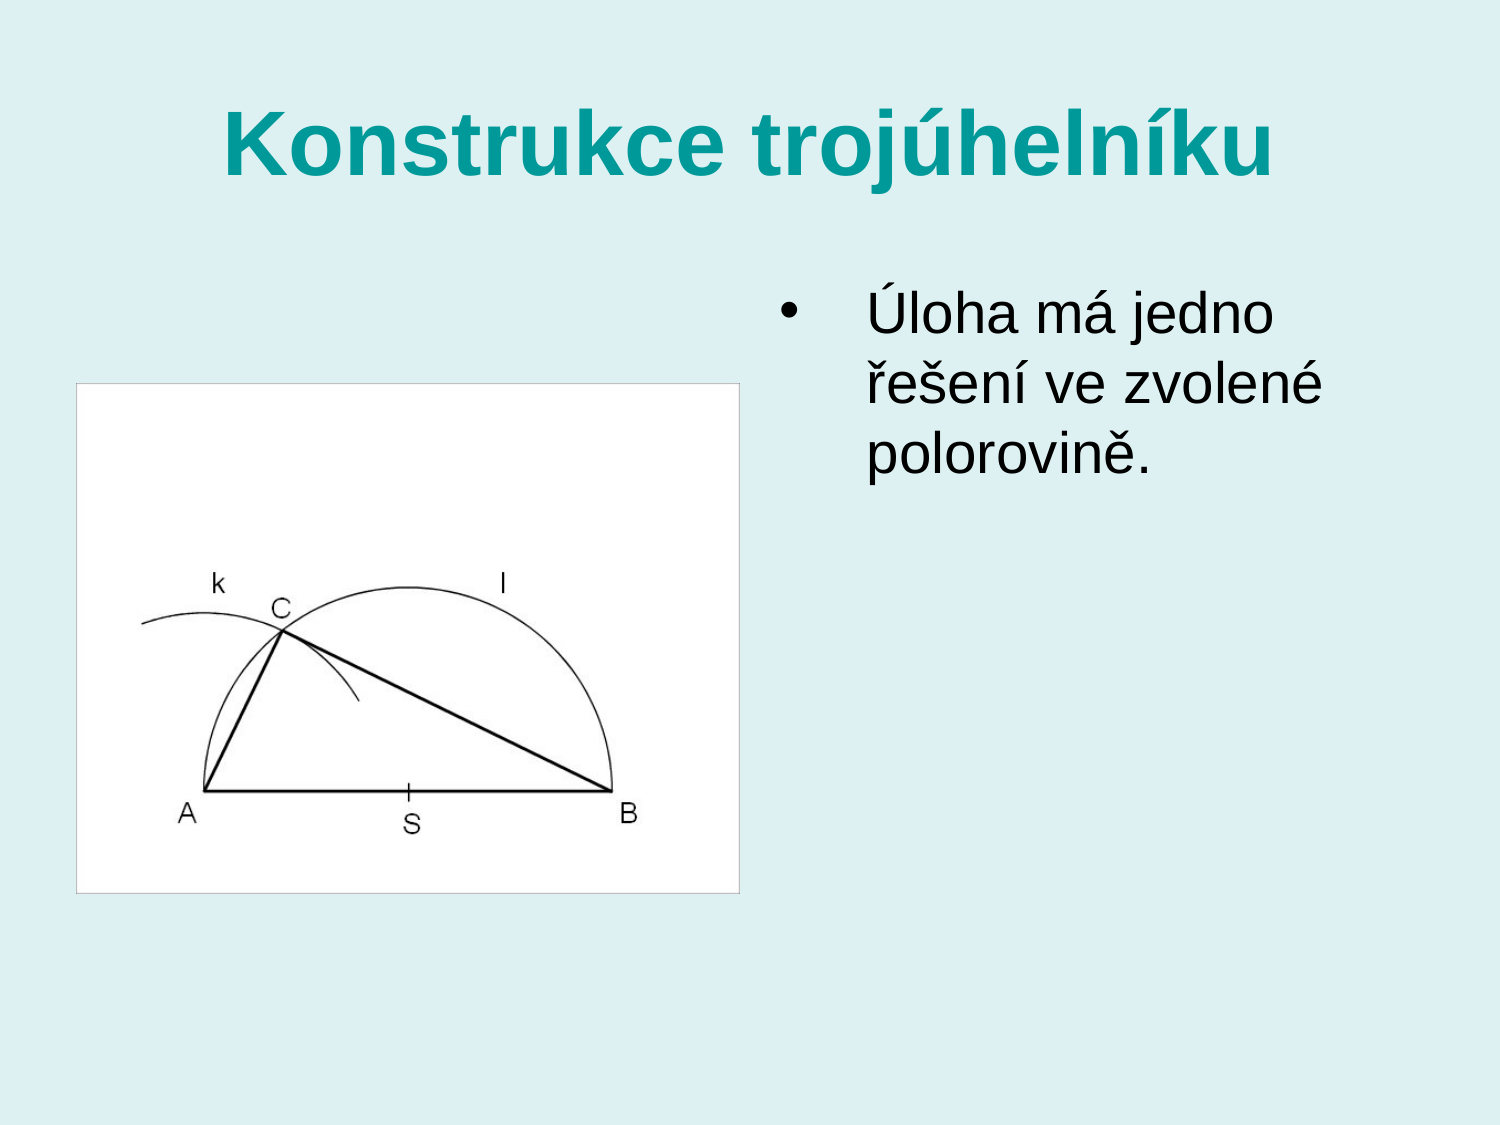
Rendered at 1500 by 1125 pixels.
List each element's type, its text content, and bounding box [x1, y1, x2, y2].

picture [76, 383, 740, 894]
list Úloha má jedno řešení ve zvolené polorovině. [764, 267, 1427, 1010]
title Konstrukce trojúhelníku [75, 45, 1426, 233]
